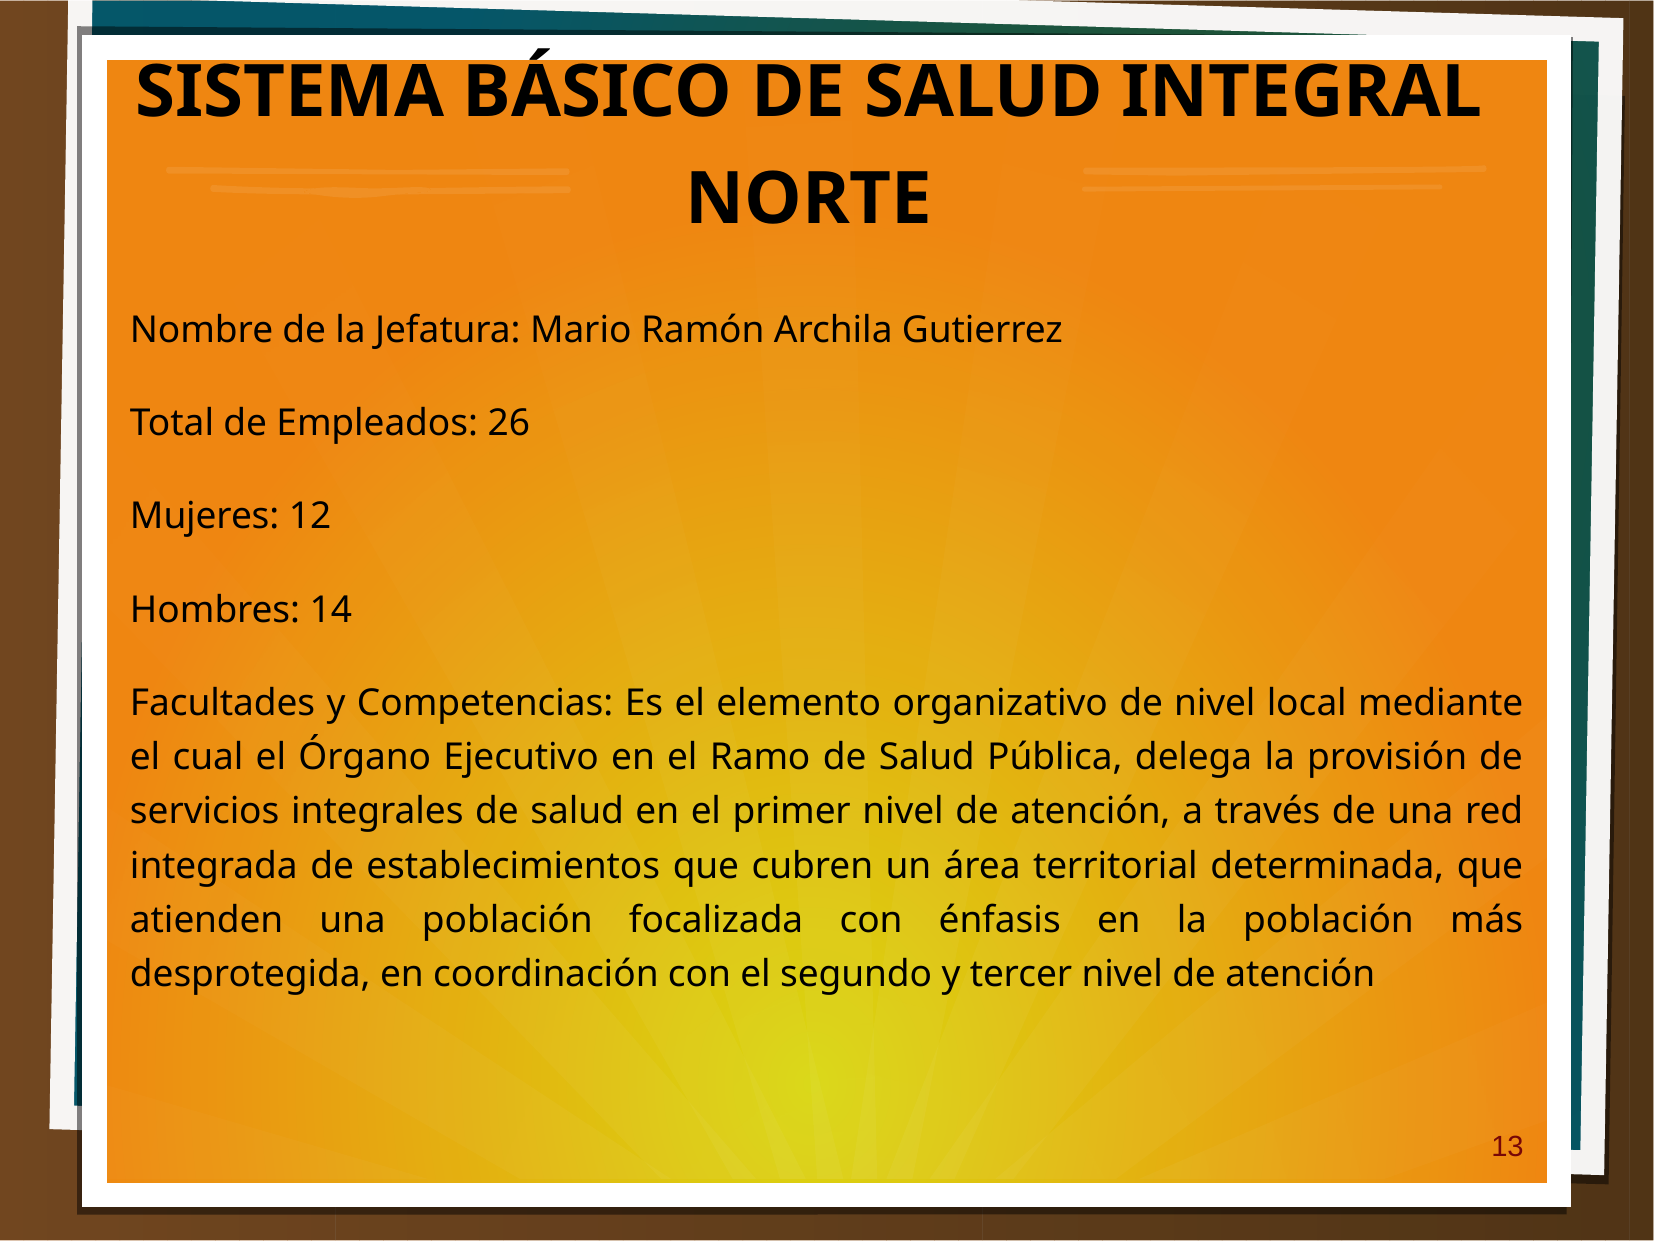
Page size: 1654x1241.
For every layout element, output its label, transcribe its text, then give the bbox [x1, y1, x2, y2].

text_box Nombre de la Jefatura: Mario Ramón Archila Gutierrez Total de Empleados: 26 Mujeres: 12 Hombres: 14 Facultades y Competencias: Es el elemento organizativo de nivel local mediante el cual el Órgano Ejecutivo en el Ramo de Salud Pública, delega la provisión de servicios integrales de salud en el primer nivel de atención, a través de una red integrada de establecimientos que cubren un área territorial determinada, que atienden una población focalizada con énfasis en la población más desprotegida, en coordinación con el segundo y tercer nivel de atención [129, 299, 1524, 1019]
title SISTEMA BÁSICO DE SALUD INTEGRAL NORTE [82, 30, 1536, 246]
